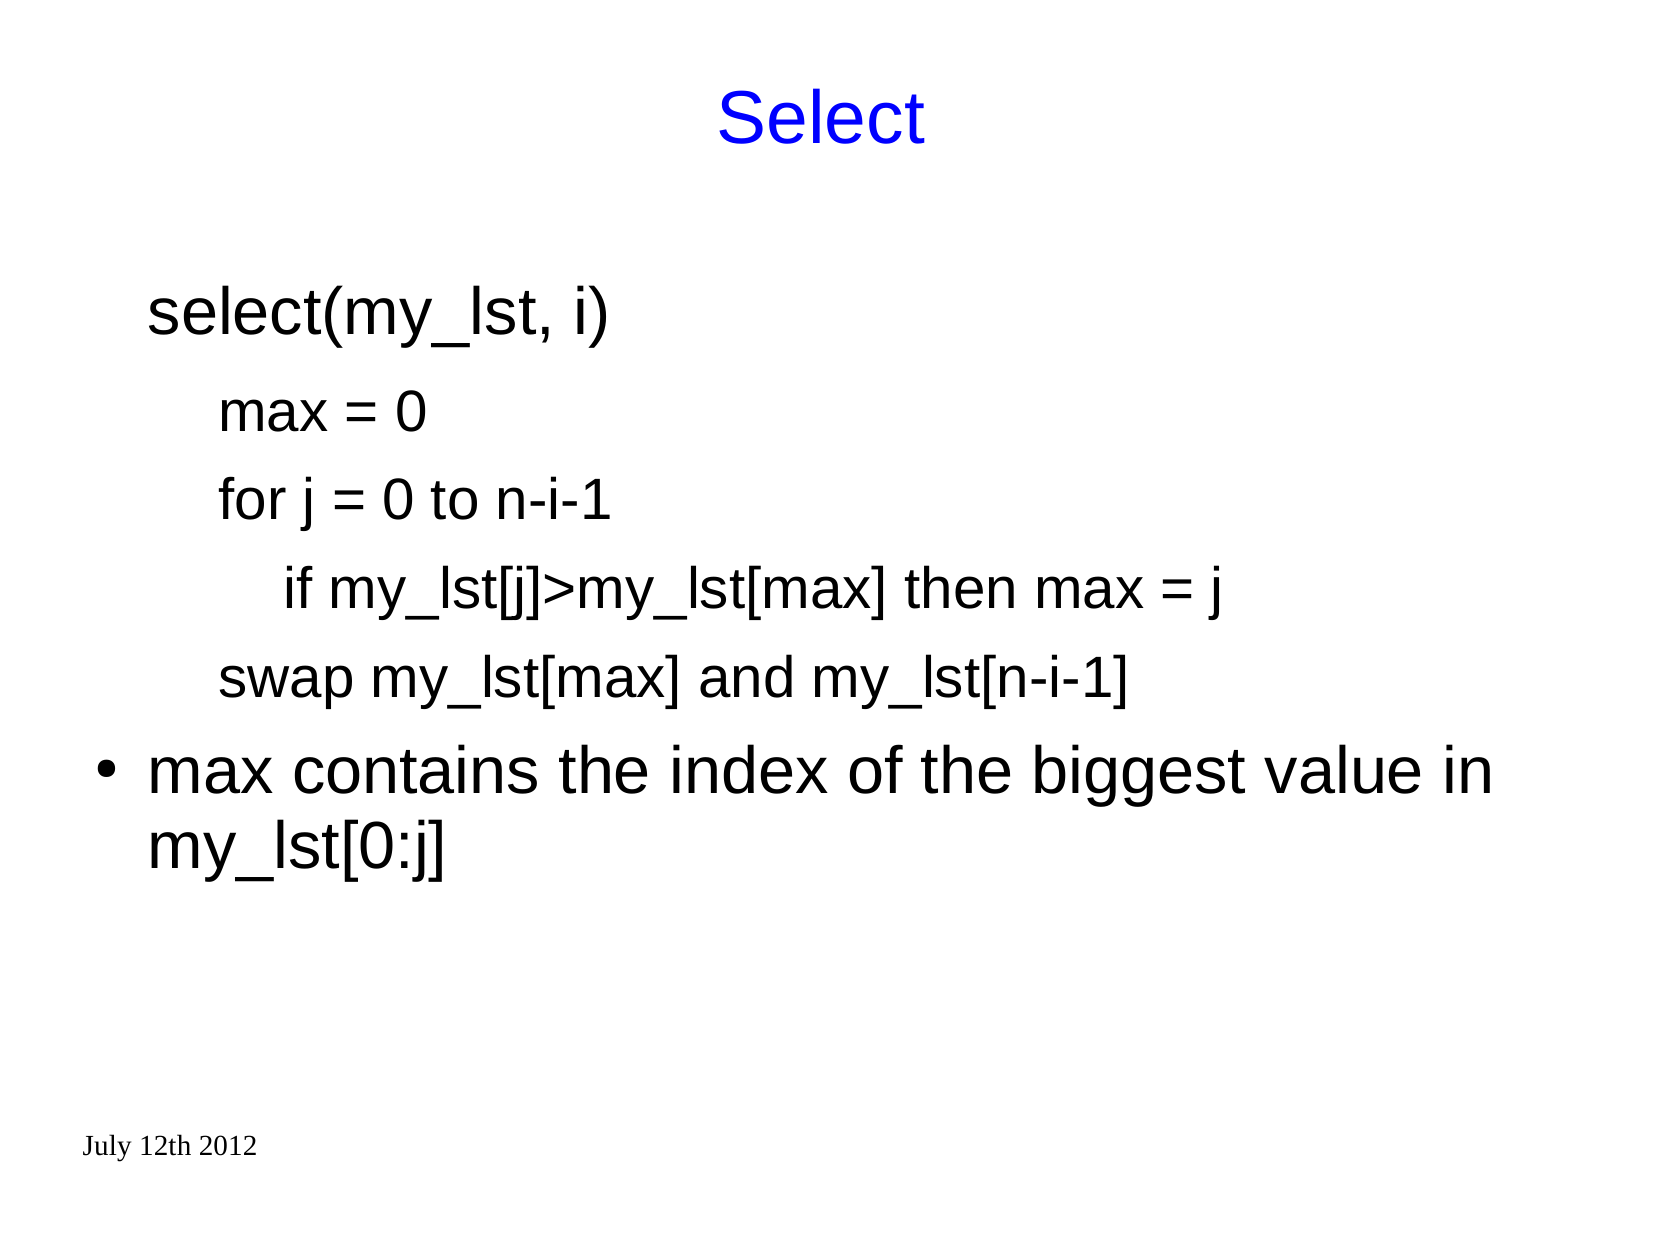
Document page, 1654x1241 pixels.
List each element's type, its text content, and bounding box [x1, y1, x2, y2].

list select(my_lst, i) max = 0 for j = 0 to n-i-1 if my_lst[j]>my_lst[max] then max = j swap my_lst[max] and my_lst[n-i-1] max contains the index of the biggest value in my_lst[0:j] [76, 274, 1566, 1093]
title Select [76, 58, 1565, 178]
